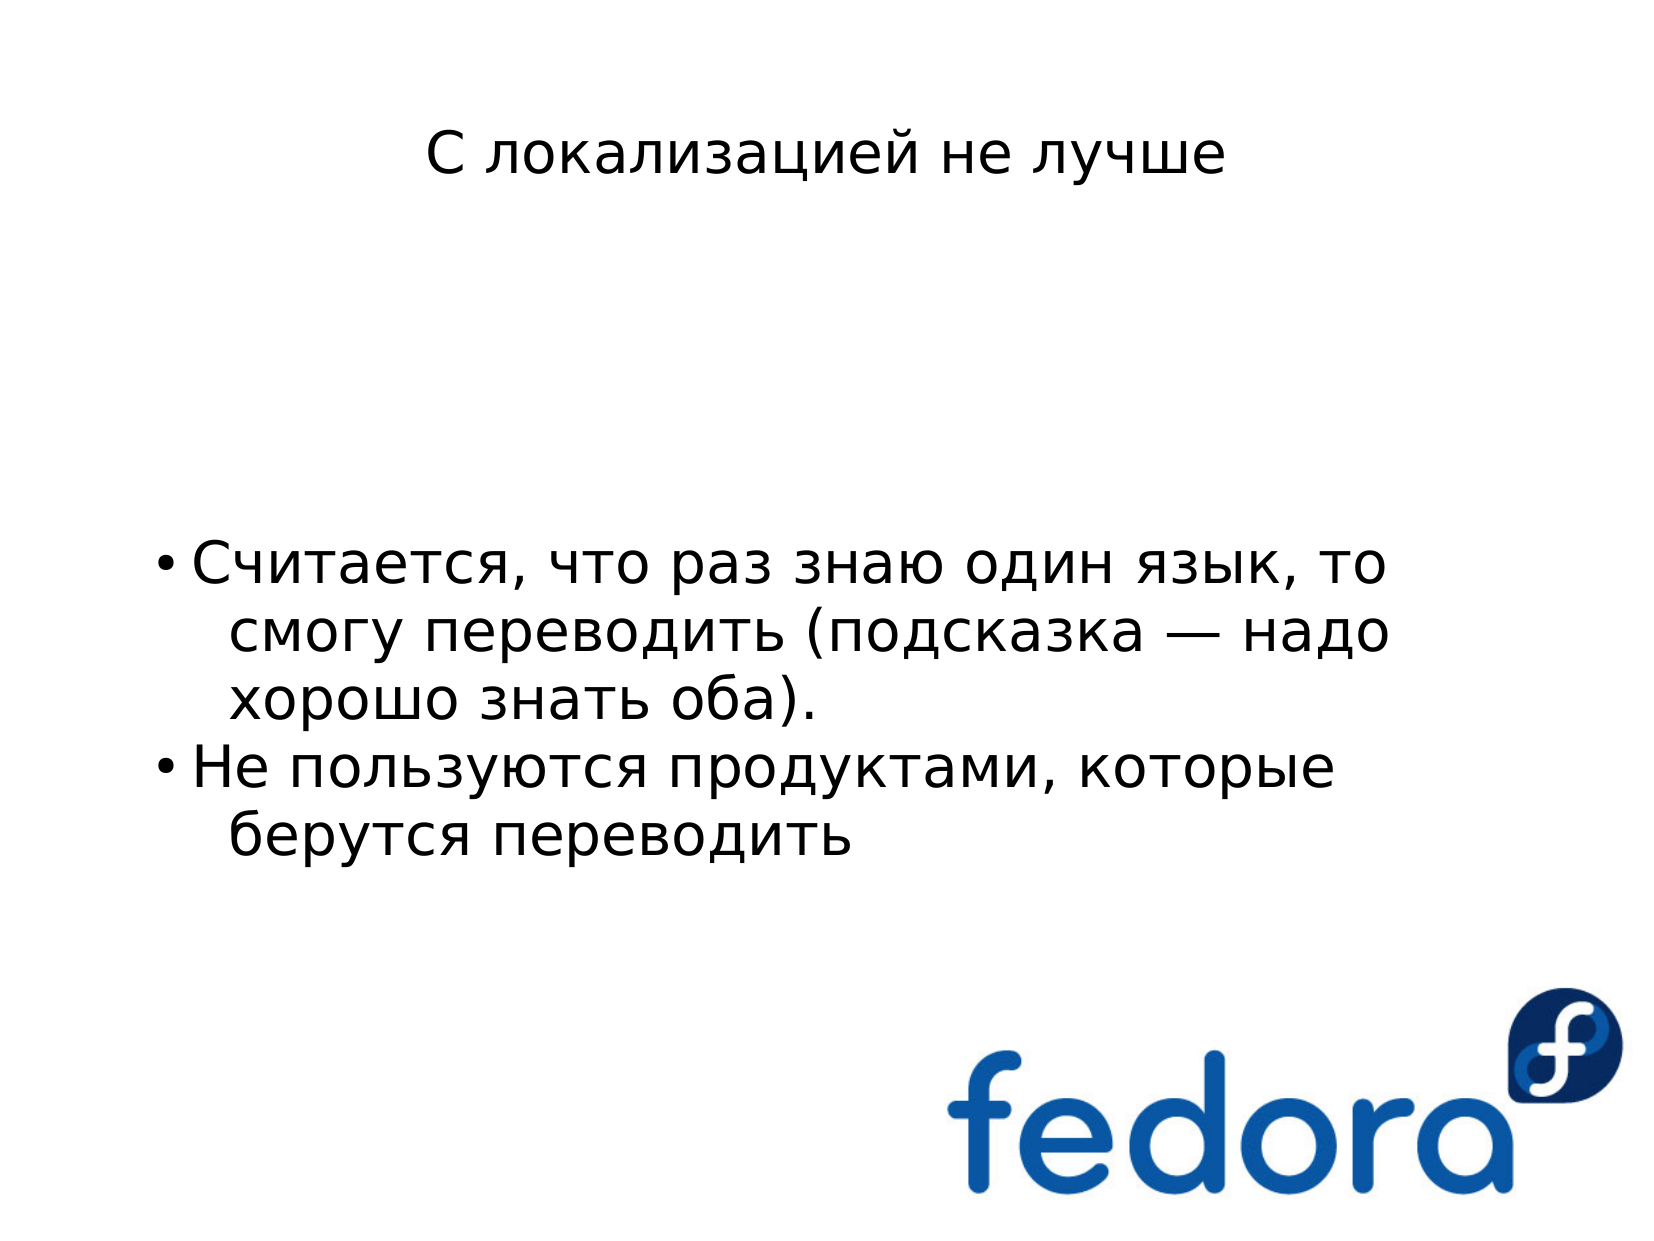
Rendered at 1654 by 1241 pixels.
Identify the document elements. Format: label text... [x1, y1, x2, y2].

title С локализацией не лучше [82, 49, 1571, 257]
picture [925, 967, 1638, 1223]
subtitle Считается, что раз знаю один язык, то смогу переводить (подсказка — надо хорошо знать оба). Не пользуются продуктами, которые берутся переводить [82, 290, 1571, 1109]
